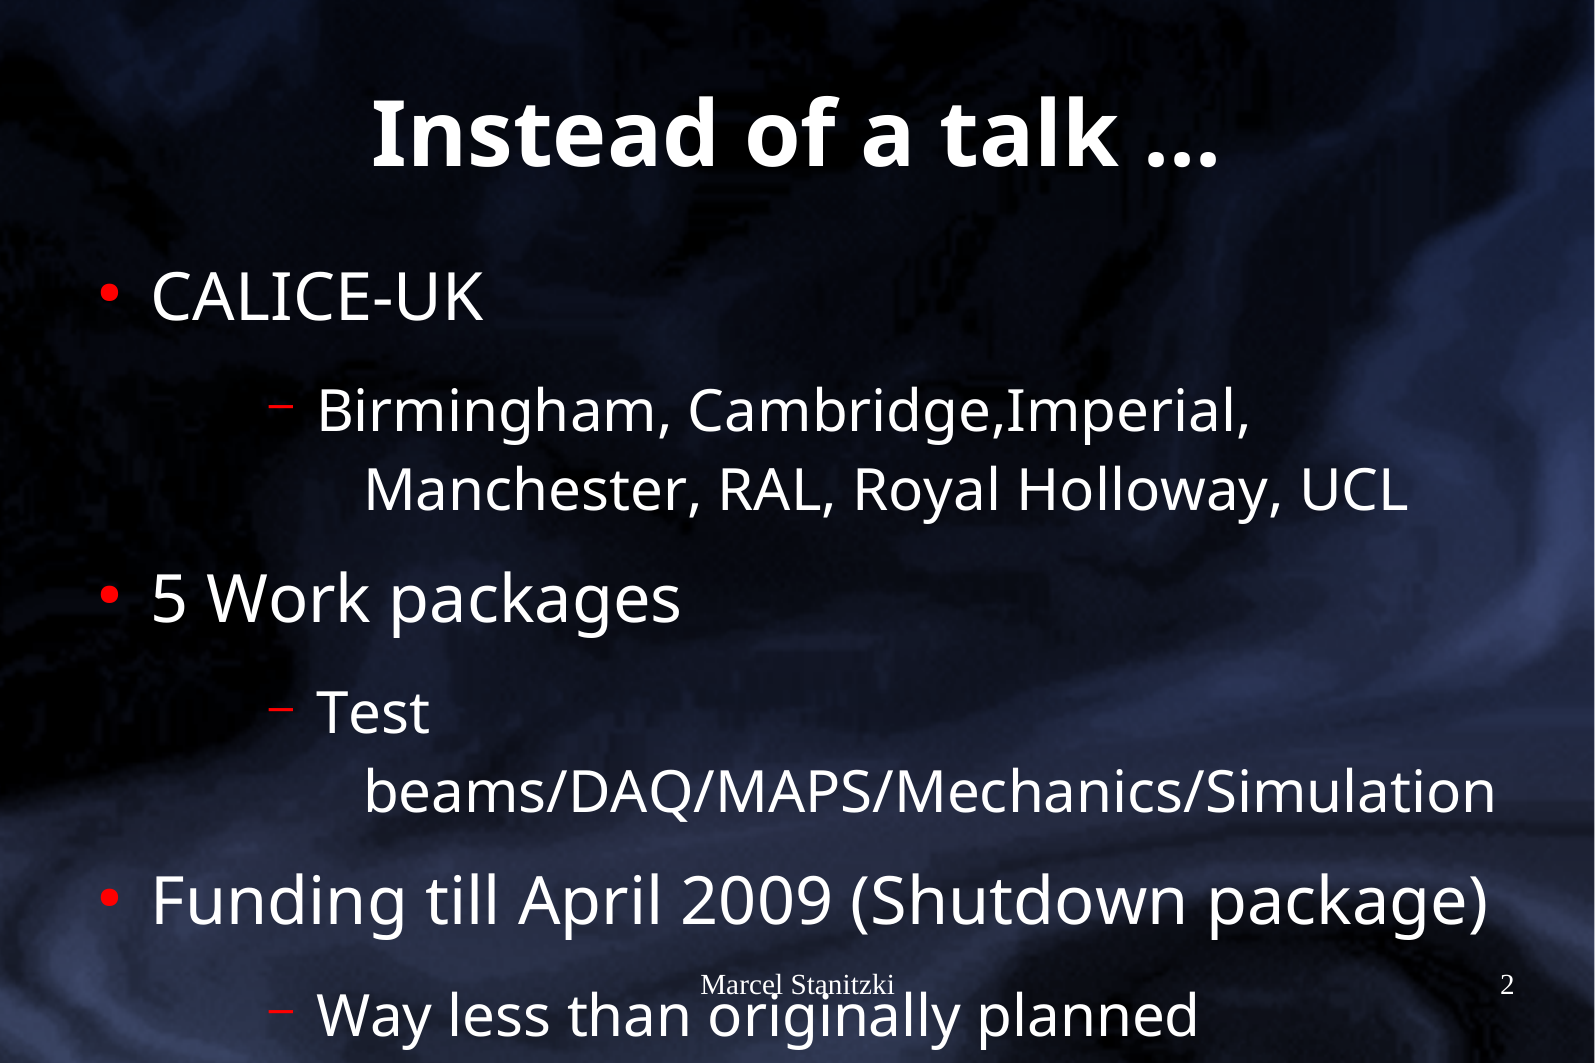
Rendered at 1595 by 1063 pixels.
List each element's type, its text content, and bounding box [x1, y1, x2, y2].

list CALICE-UK Birmingham, Cambridge,Imperial, Manchester, RAL, Royal Holloway, UCL 5 Work packages Test beams/DAQ/MAPS/Mechanics/Simulation Funding till April 2009 (Shutdown package) Way less than originally planned [79, 248, 1515, 1004]
picture [0, 0, 1595, 1063]
title Instead of a talk ... [79, 42, 1515, 220]
